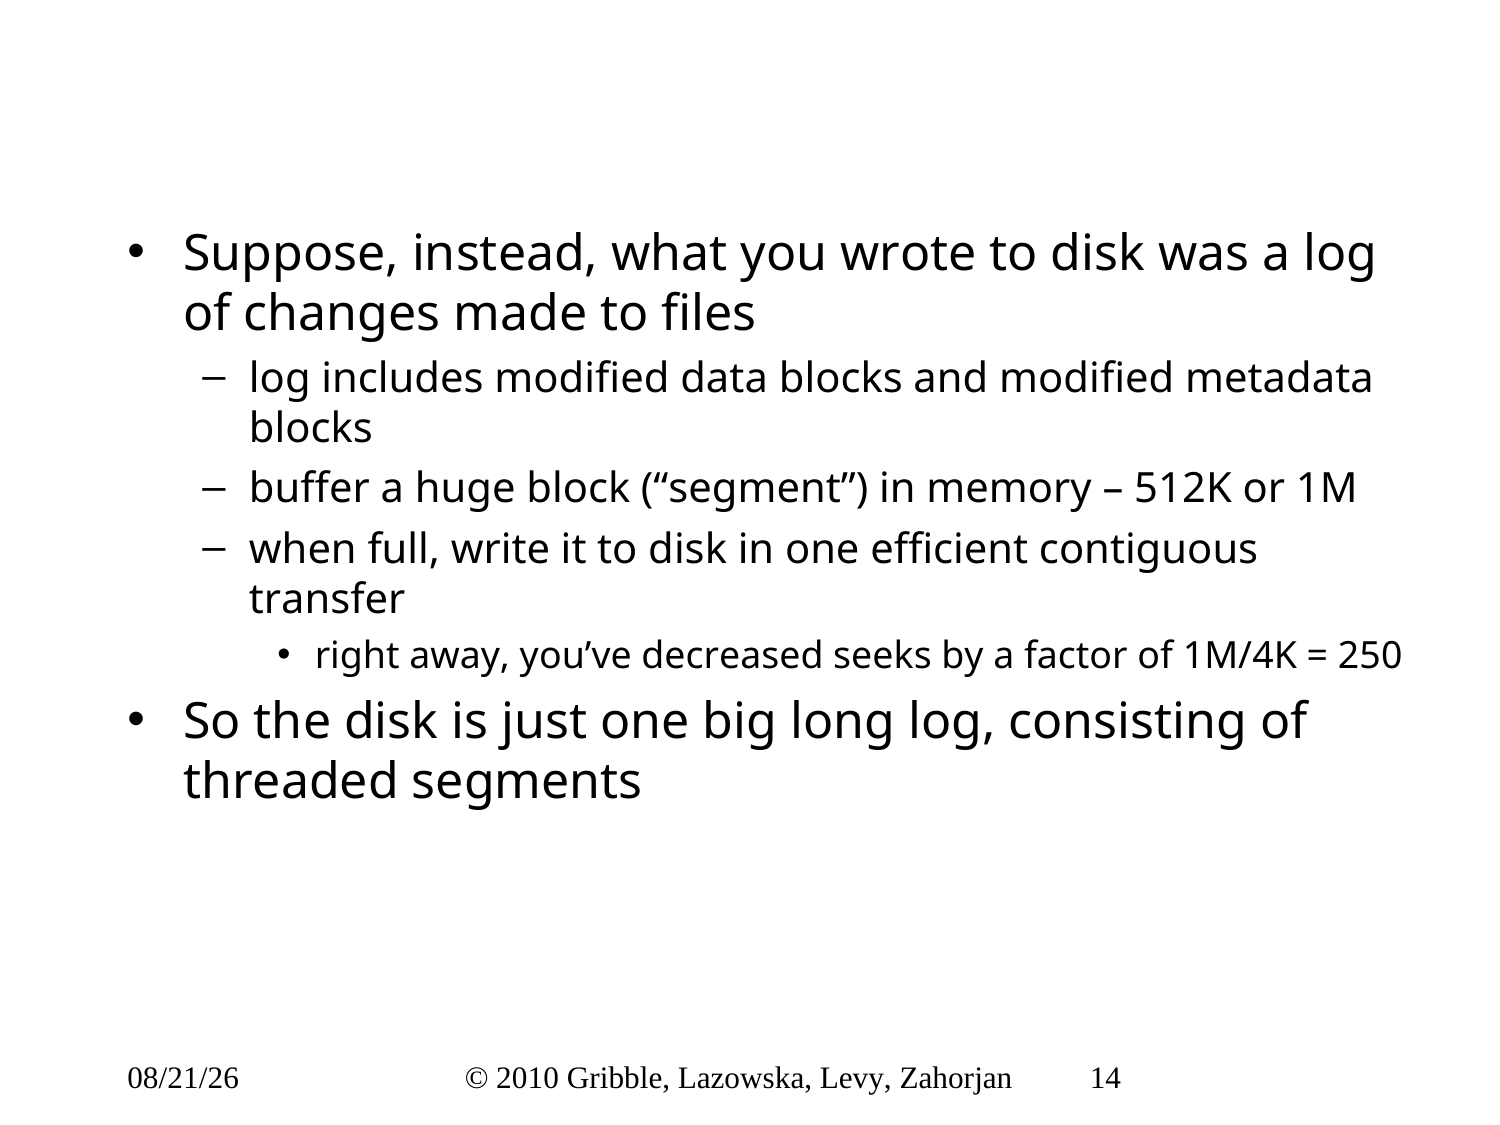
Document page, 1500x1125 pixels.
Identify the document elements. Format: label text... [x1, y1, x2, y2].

list Suppose, instead, what you wrote to disk was a log of changes made to files log includes modified data blocks and modified metadata blocks buffer a huge block (“segment”) in memory – 512K or 1M when full, write it to disk in one efficient contiguous transfer right away, you’ve decreased seeks by a factor of 1M/4K = 250 So the disk is just one big long log, consisting of threaded segments [112, 212, 1438, 1025]
